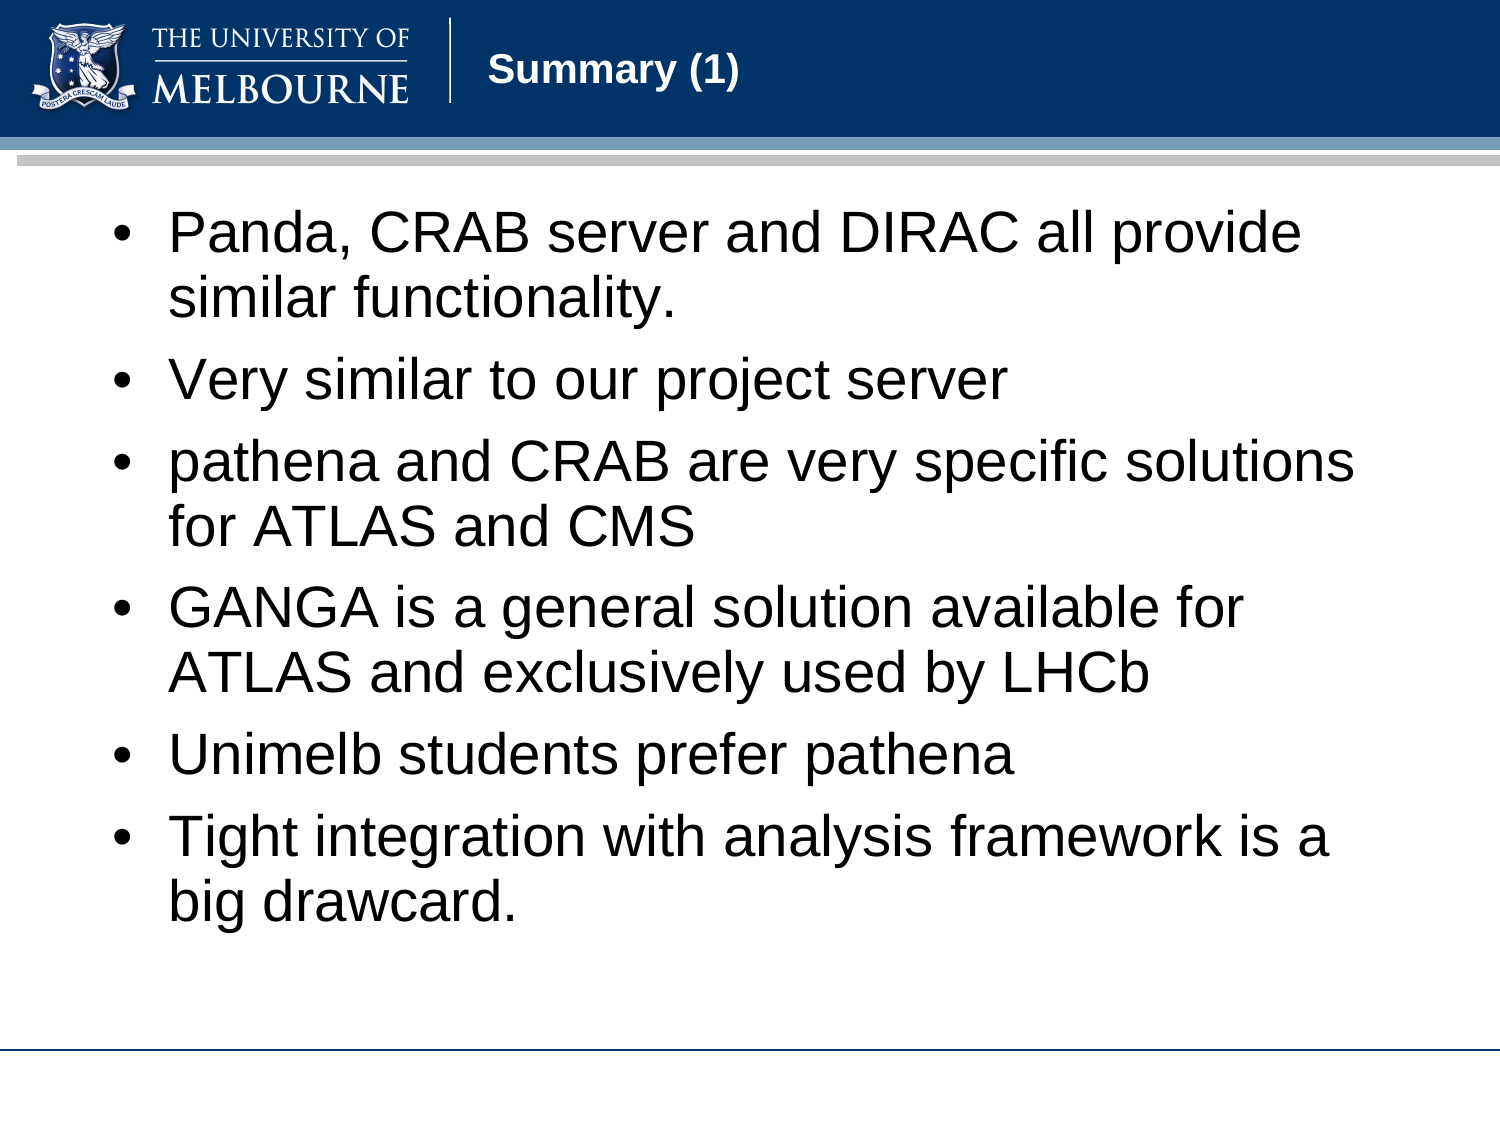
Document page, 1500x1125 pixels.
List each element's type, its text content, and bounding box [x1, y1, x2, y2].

picture [87, 150, 229, 155]
title Summary (1) [487, 19, 1438, 118]
picture [24, 17, 413, 119]
list Panda, CRAB server and DIRAC all provide similar functionality. Very similar to our project server pathena and CRAB are very specific solutions for ATLAS and CMS GANGA is a general solution available for ATLAS and exclusively used by LHCb Unimelb students prefer pathena Tight integration with analysis framework is a big drawcard. [112, 200, 1388, 934]
